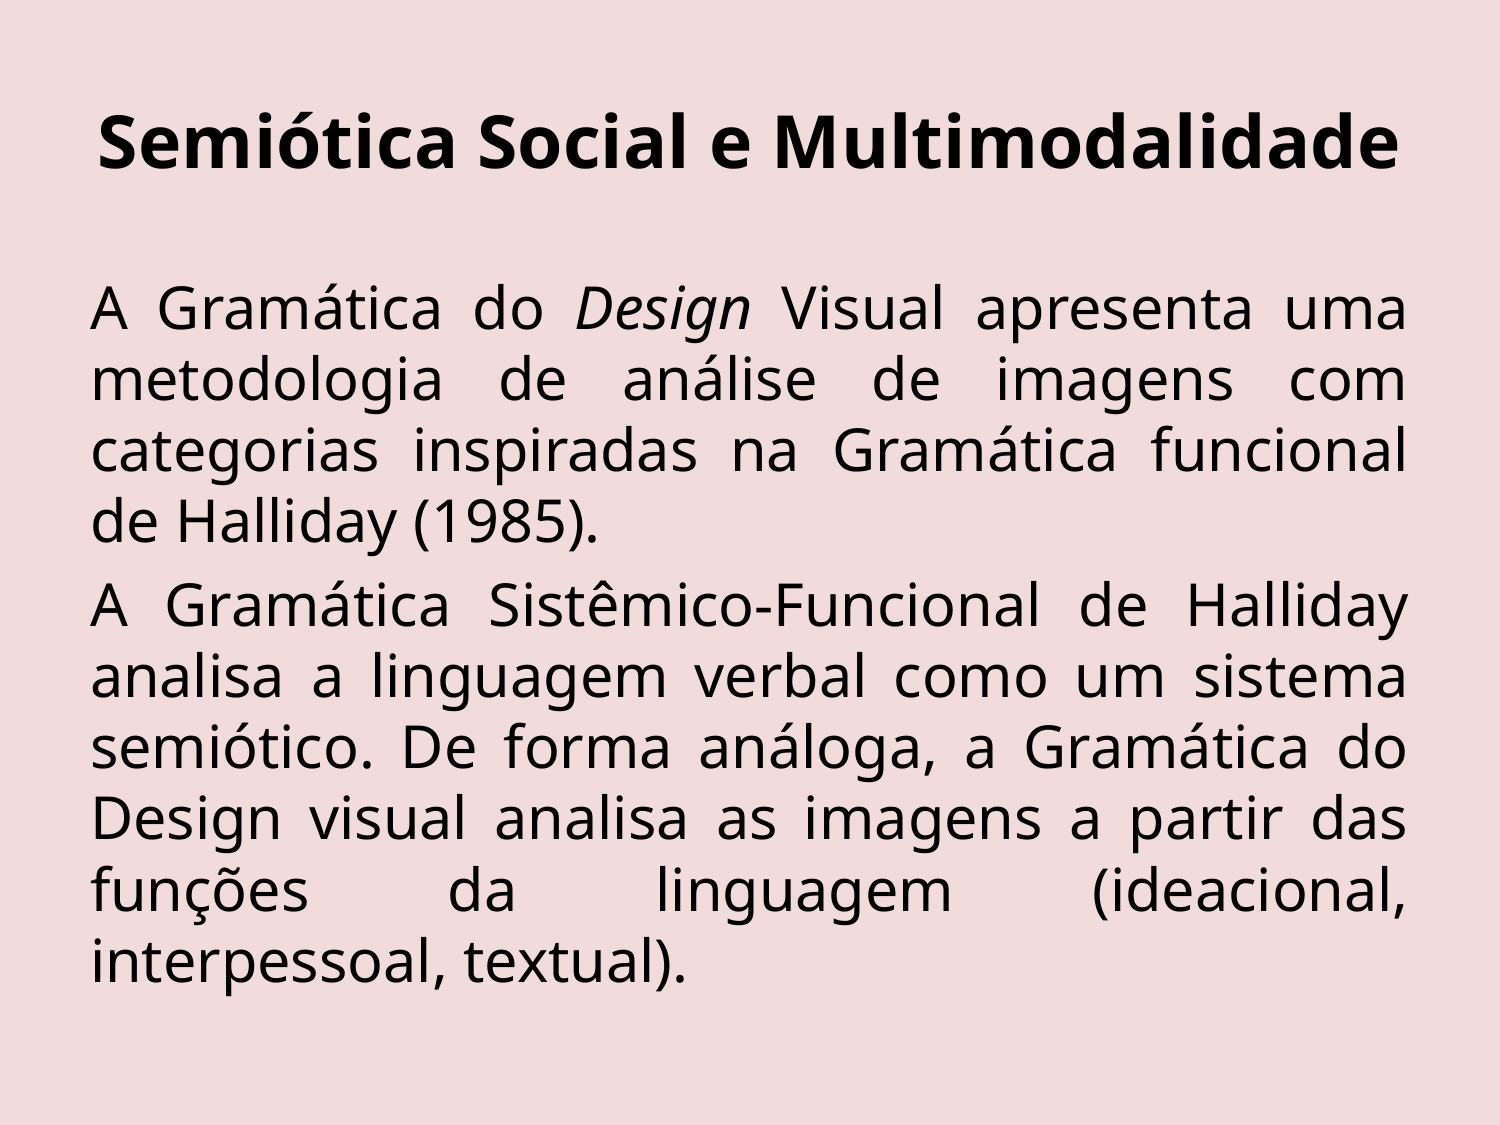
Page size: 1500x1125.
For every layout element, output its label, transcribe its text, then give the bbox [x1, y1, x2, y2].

list A Gramática do Design Visual apresenta uma metodologia de análise de imagens com categorias inspiradas na Gramática funcional de Halliday (1985). A Gramática Sistêmico-Funcional de Halliday analisa a linguagem verbal como um sistema semiótico. De forma análoga, a Gramática do Design visual analisa as imagens a partir das funções da linguagem (ideacional, interpessoal, textual). [75, 262, 1425, 1005]
title Semiótica Social e Multimodalidade [75, 45, 1425, 233]
